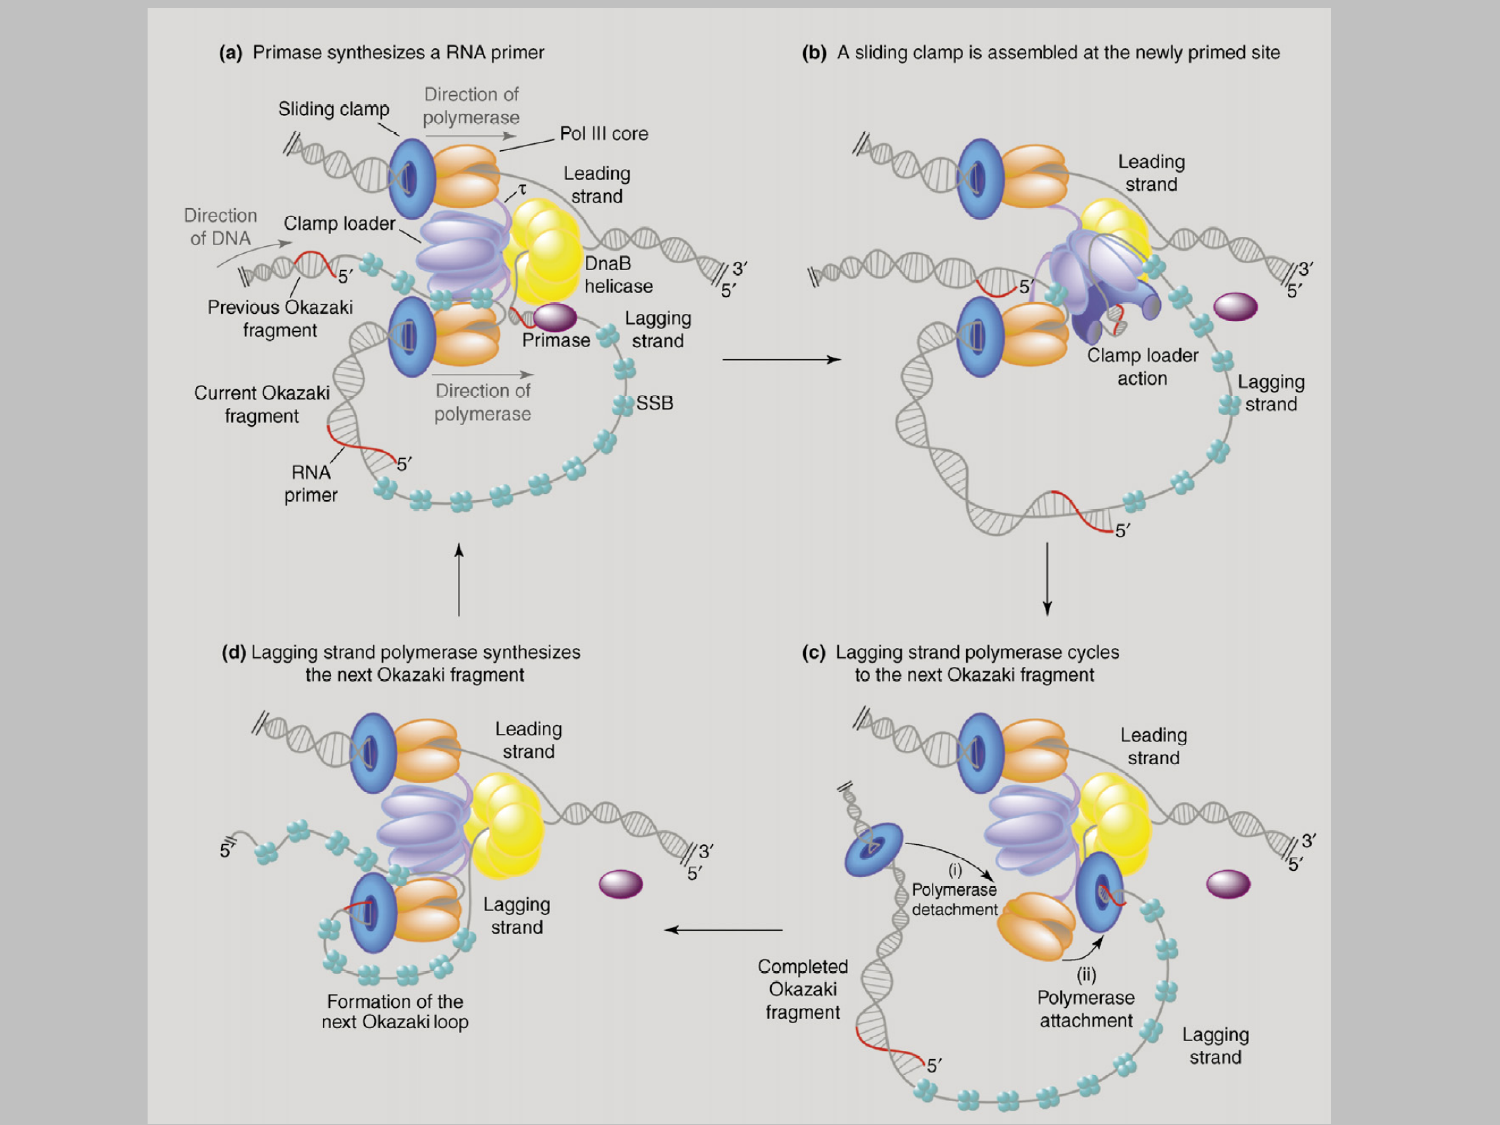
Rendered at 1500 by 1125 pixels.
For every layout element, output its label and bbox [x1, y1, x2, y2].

picture [147, 8, 1331, 1124]
